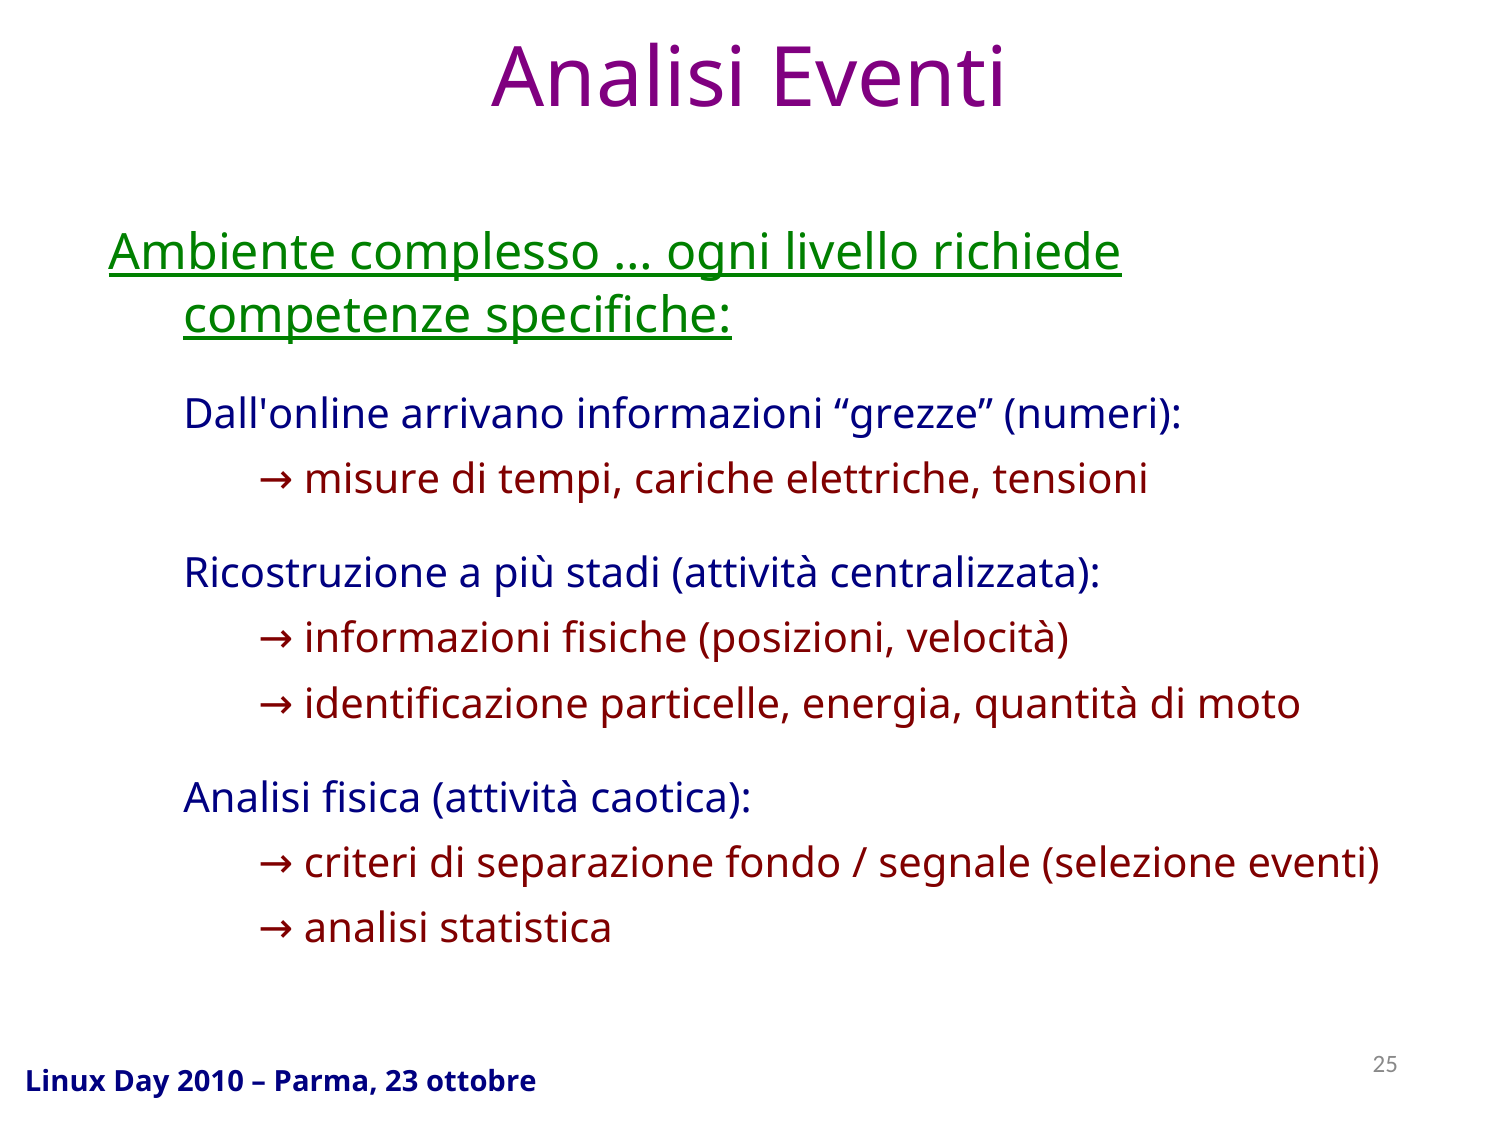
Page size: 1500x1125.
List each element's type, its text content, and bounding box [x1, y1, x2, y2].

subtitle Ambiente complesso … ogni livello richiede competenze specifiche: Dall'online arrivano informazioni “grezze” (numeri): → misure di tempi, cariche elettriche, tensioni Ricostruzione a più stadi (attività centralizzata): → informazioni fisiche (posizioni, velocità)‏ → identificazione particelle, energia, quantità di moto Analisi fisica (attività caotica): → criteri di separazione fondo / segnale (selezione eventi) → analisi statistica [108, 158, 1399, 1014]
text_box Analisi Eventi [41, 0, 1459, 132]
